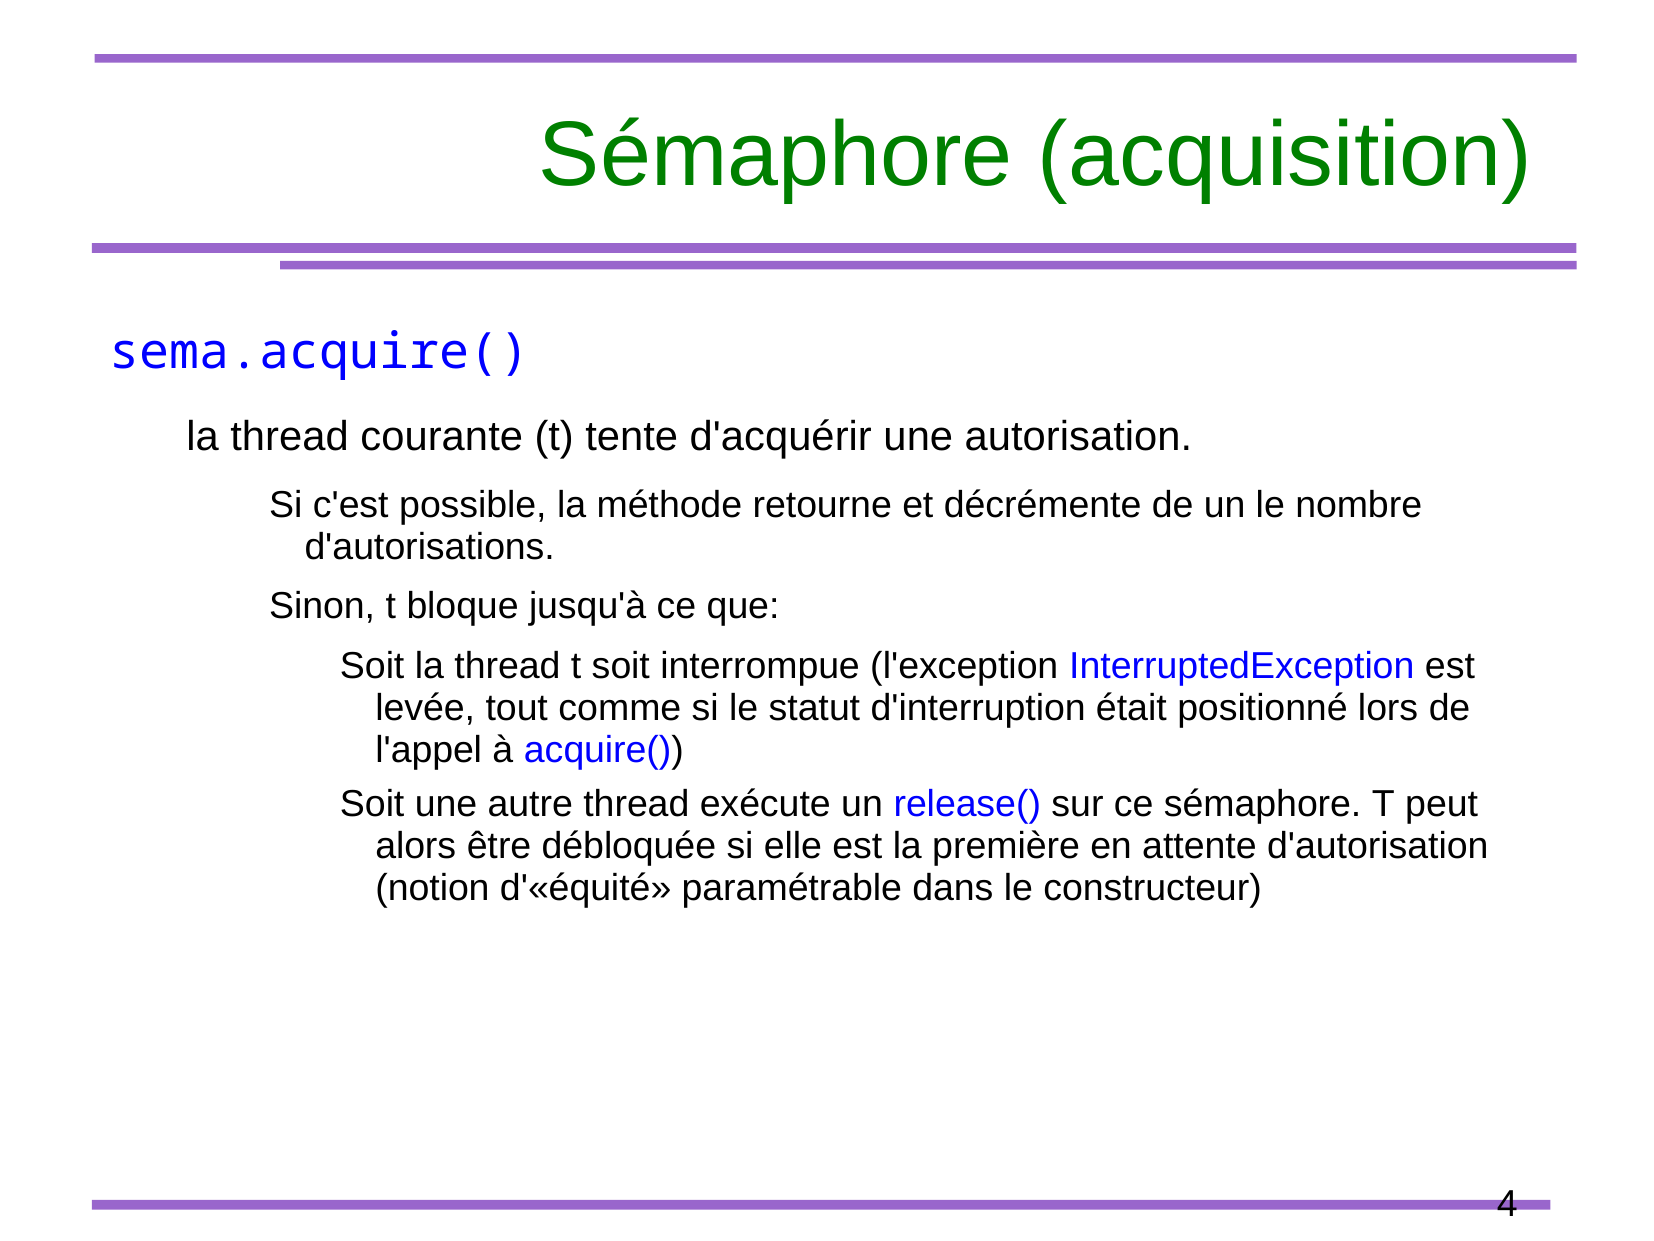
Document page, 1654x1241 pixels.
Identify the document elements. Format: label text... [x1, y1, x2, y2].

title Sémaphore (acquisition) [121, 49, 1534, 257]
list sema.acquire() la thread courante (t) tente d'acquérir une autorisation. Si c'est possible, la méthode retourne et décrémente de un le nombre d'autorisations. Sinon, t bloque jusqu'à ce que: Soit la thread t soit interrompue (l'exception InterruptedException est levée, tout comme si le statut d'interruption était positionné lors de l'appel à acquire()) Soit une autre thread exécute un release() sur ce sémaphore. T peut alors être débloquée si elle est la première en attente d'autorisation (notion d'«équité» paramétrable dans le constructeur) [92, 315, 1563, 1163]
